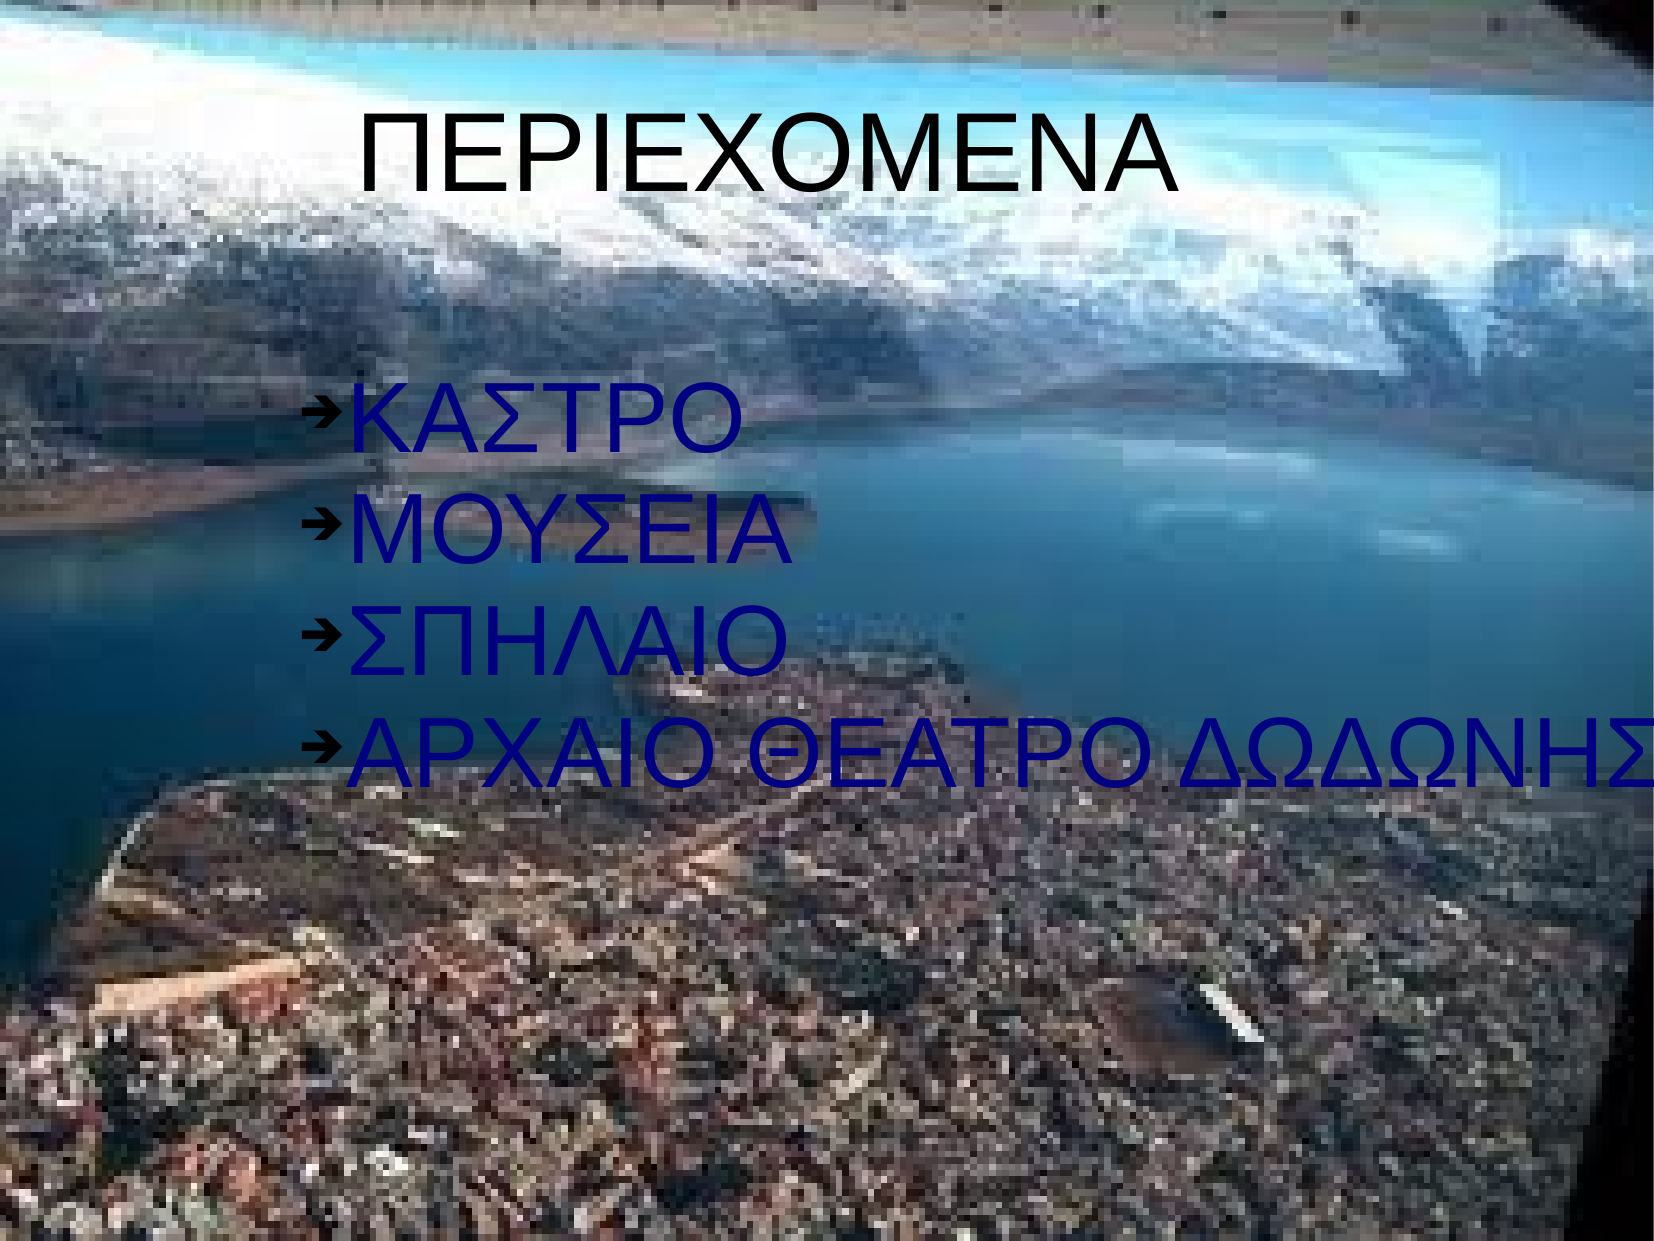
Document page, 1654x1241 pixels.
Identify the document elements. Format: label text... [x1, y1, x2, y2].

text_box ΠΕΡΙΕΧΟΜΕΝΑ [248, 82, 1288, 224]
picture [0, 0, 1654, 1241]
text_box ΚΑΣΤΡΟ ΜΟΥΣΕΙΑ ΣΠΗΛΑΙΟ ΑΡΧΑΙΟ ΘΕΑΤΡΟ ΔΩΔΩΝΗΣ [283, 354, 1654, 818]
